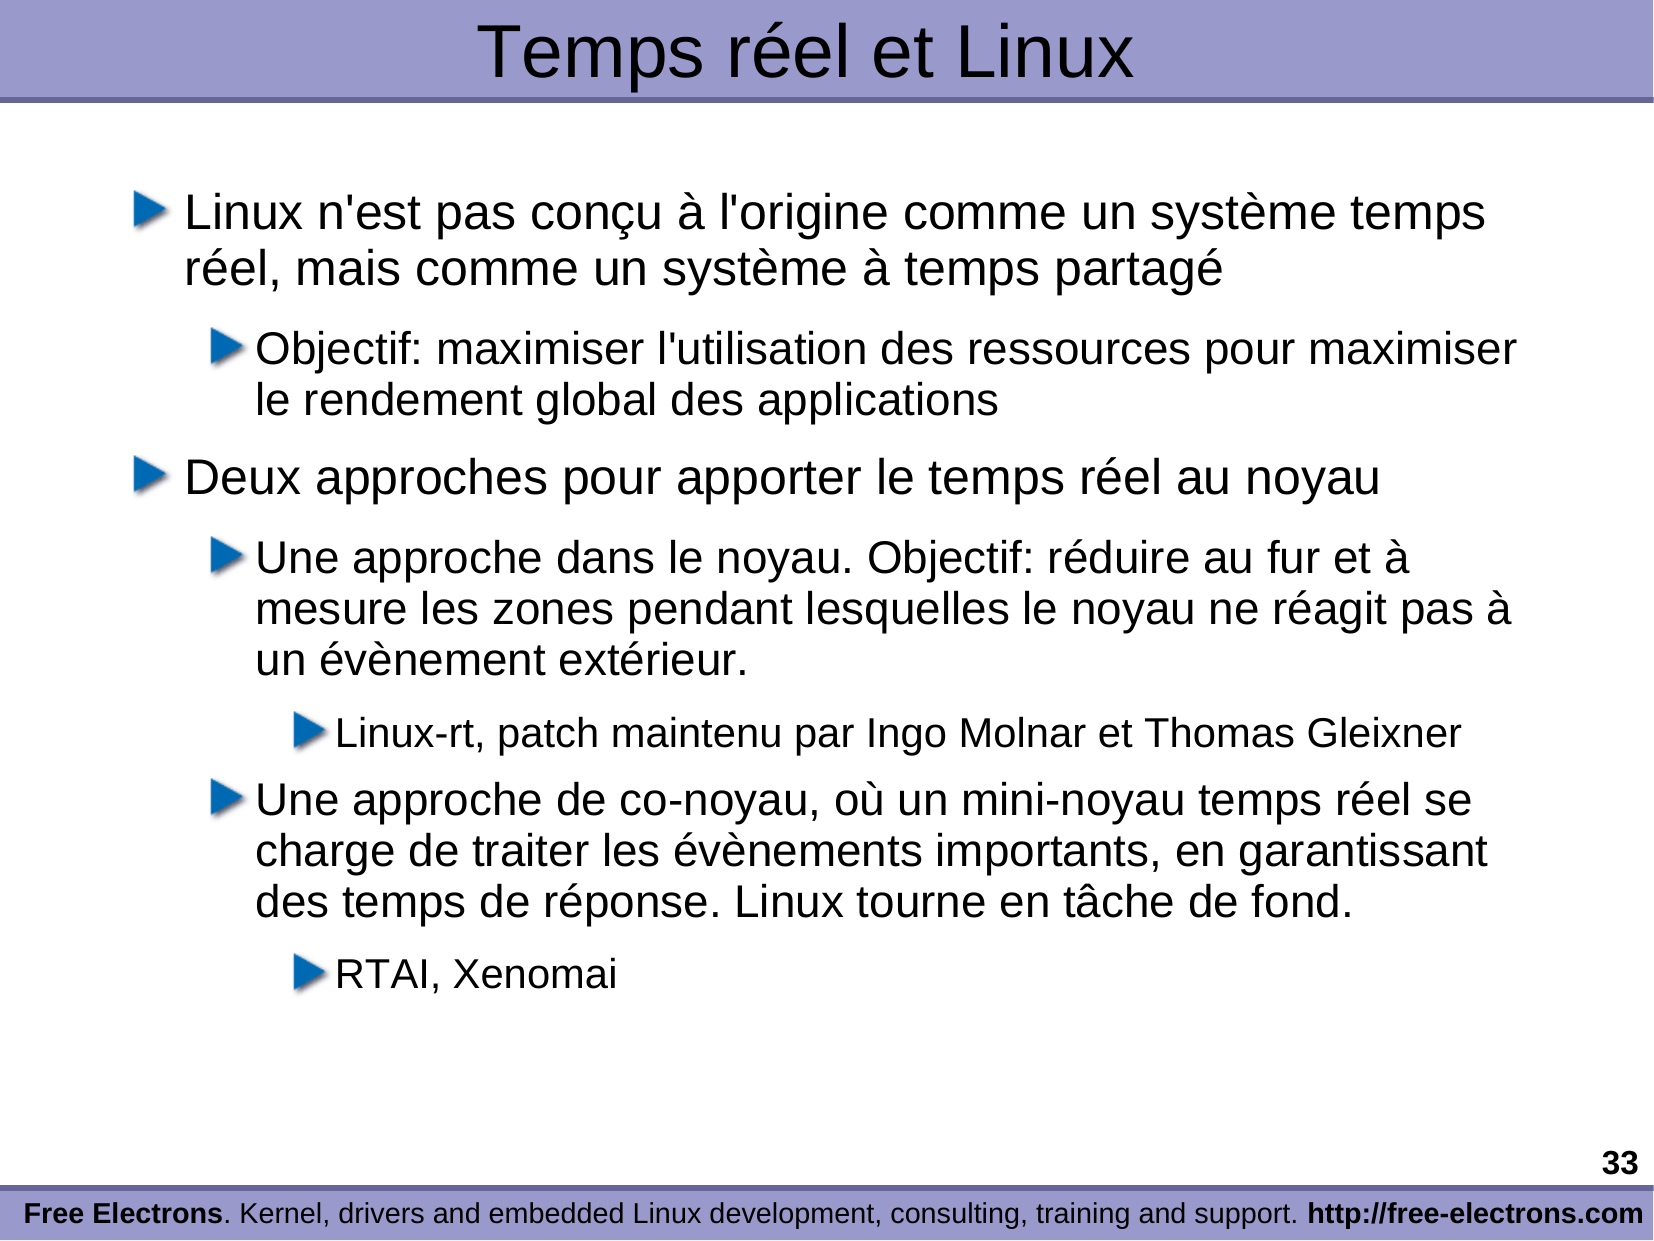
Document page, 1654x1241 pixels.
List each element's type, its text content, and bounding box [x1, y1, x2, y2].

list Linux n'est pas conçu à l'origine comme un système temps réel, mais comme un système à temps partagé Objectif: maximiser l'utilisation des ressources pour maximiser le rendement global des applications Deux approches pour apporter le temps réel au noyau Une approche dans le noyau. Objectif: réduire au fur et à mesure les zones pendant lesquelles le noyau ne réagit pas à un évènement extérieur. Linux-rt, patch maintenu par Ingo Molnar et Thomas Gleixner Une approche de co-noyau, où un mini-noyau temps réel se charge de traiter les évènements importants, en garantissant des temps de réponse. Linux tourne en tâche de fond. RTAI, Xenomai [113, 184, 1526, 1074]
title Temps réel et Linux [60, 4, 1551, 98]
